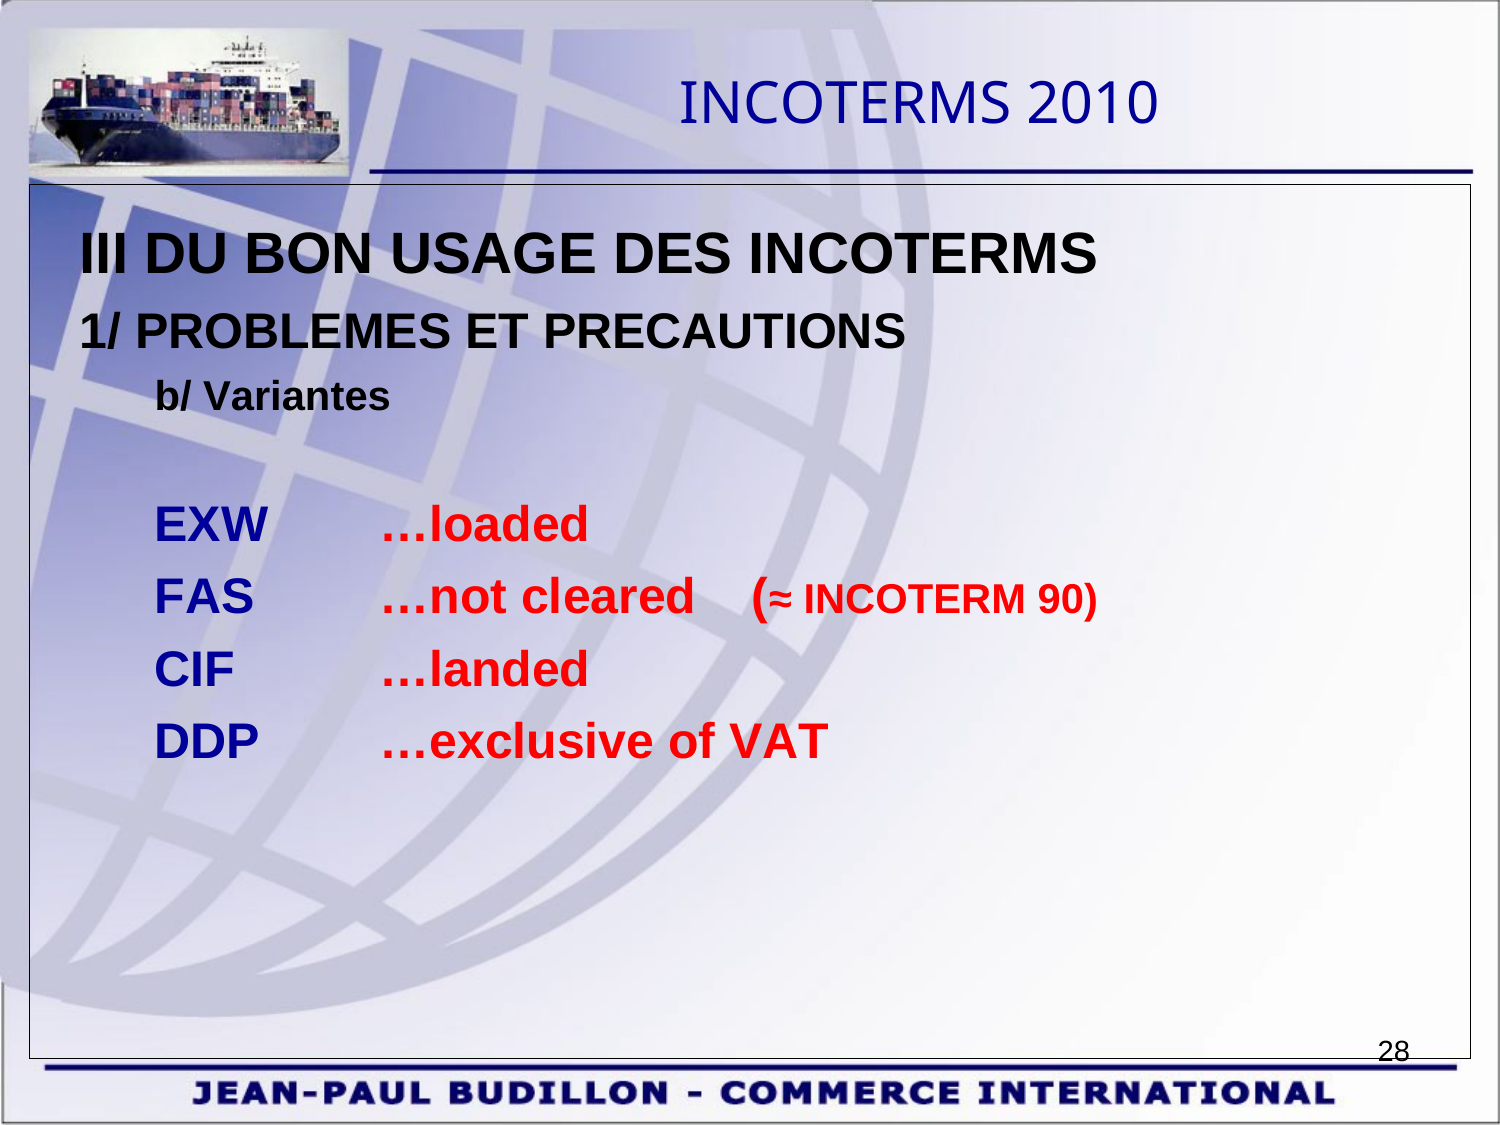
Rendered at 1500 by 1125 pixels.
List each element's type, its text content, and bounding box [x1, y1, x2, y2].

title INCOTERMS 2010 [356, 42, 1483, 159]
list III DU BON USAGE DES INCOTERMS 1/ PROBLEMES ET PRECAUTIONS b/ Variantes EXW …loaded FAS …not cleared (≈ INCOTERM 90) CIF …landed DDP …exclusive of VAT [64, 207, 1447, 1035]
picture [0, 0, 1500, 1125]
